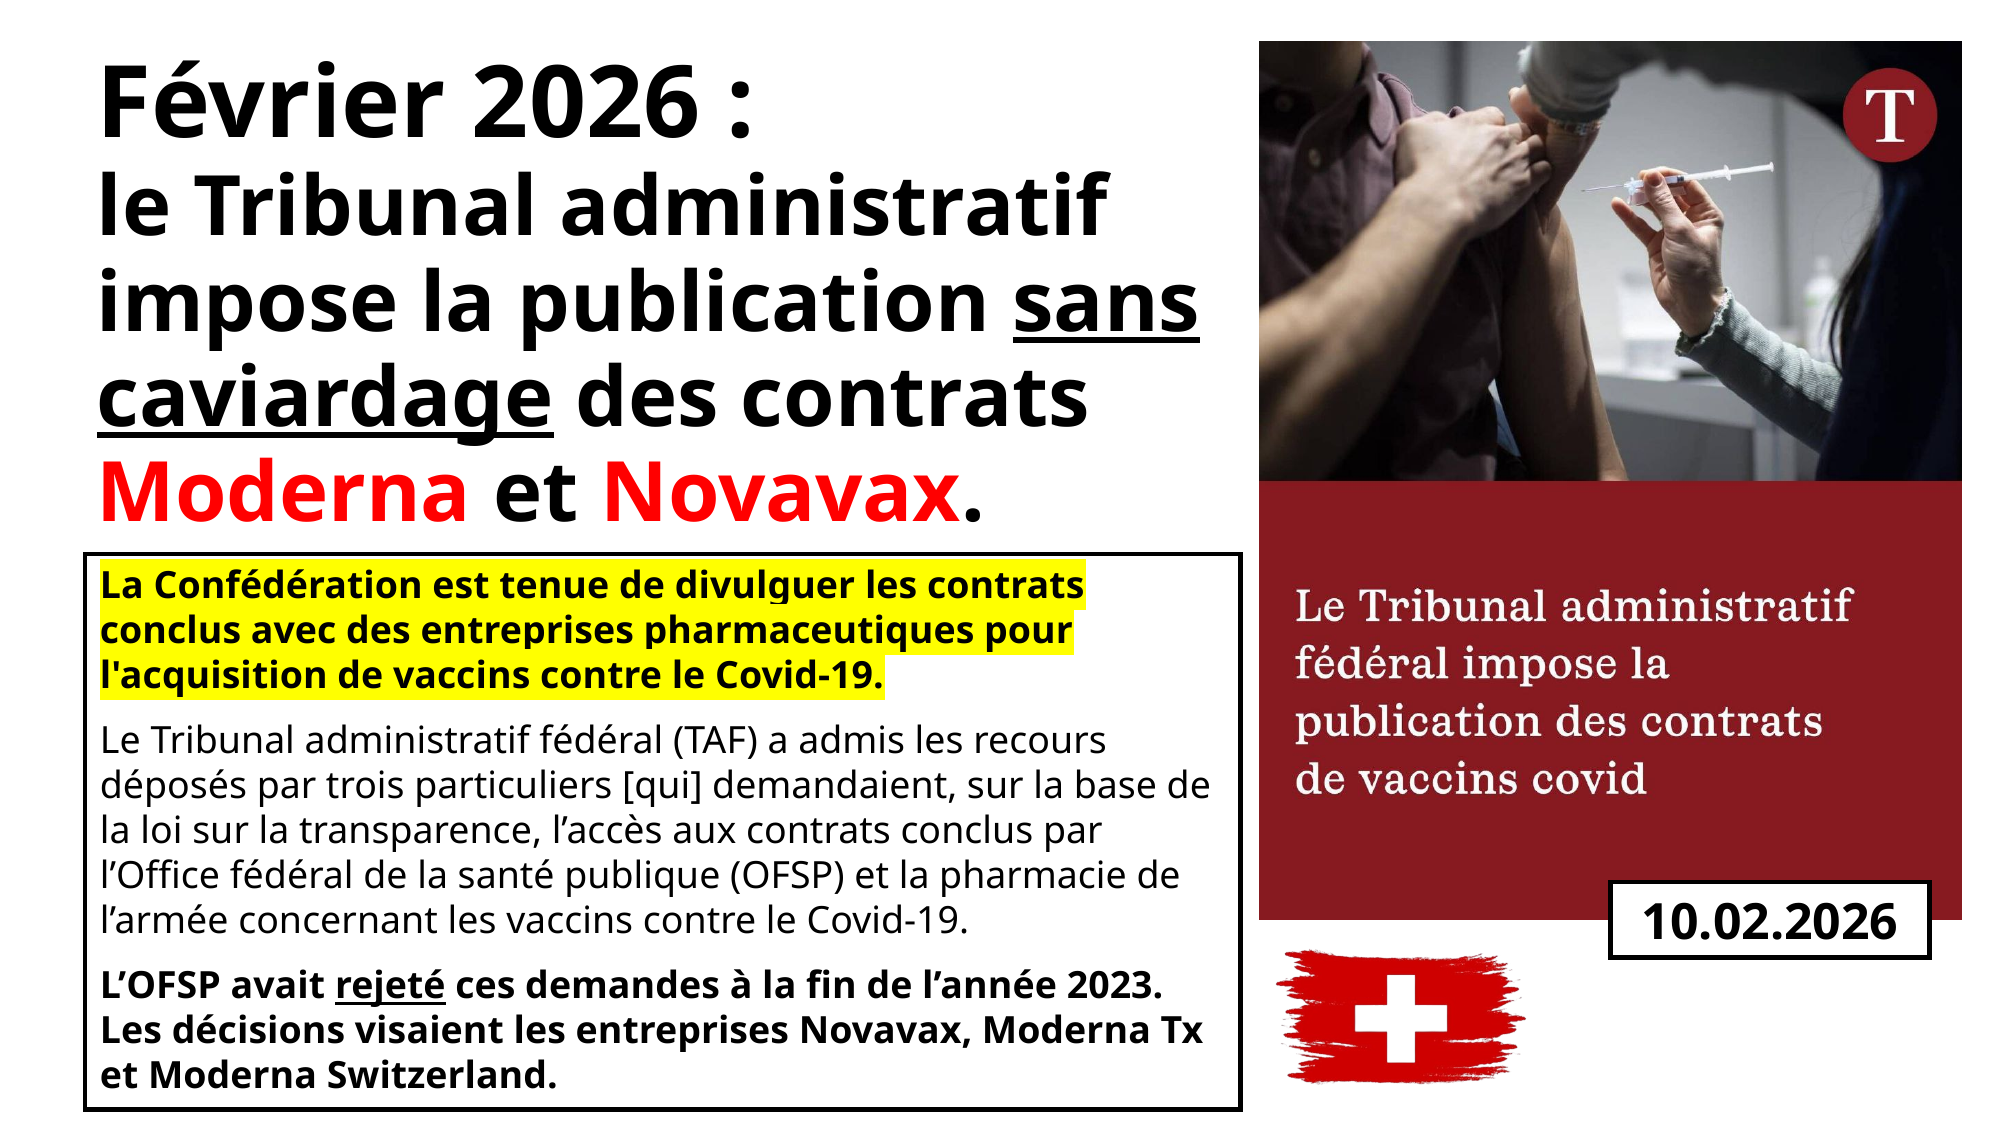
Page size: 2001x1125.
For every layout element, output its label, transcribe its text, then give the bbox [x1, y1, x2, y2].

text_box Février 2026 : le Tribunal administratif impose la publication sans caviardage des contrats Moderna et Novavax. [81, 55, 1259, 555]
picture [1259, 41, 1962, 1125]
text_box 10.02.2026 [1610, 881, 1930, 958]
text_box La Confédération est tenue de divulguer les contrats conclus avec des entreprises pharmaceutiques pour l'acquisition de vaccins contre le Covid-19. Le Tribunal administratif fédéral (TAF) a admis les recours déposés par trois particuliers [qui] demandaient, sur la base de la loi sur la transparence, l’accès aux contrats conclus par l’Office fédéral de la santé publique (OFSP) et la pharmacie de l’armée concernant les vaccins contre le Covid-19. L’OFSP avait rejeté ces demandes à la fin de l’année 2023. Les décisions visaient les entreprises Novavax, Moderna Tx et Moderna Switzerland. [84, 554, 1241, 1110]
